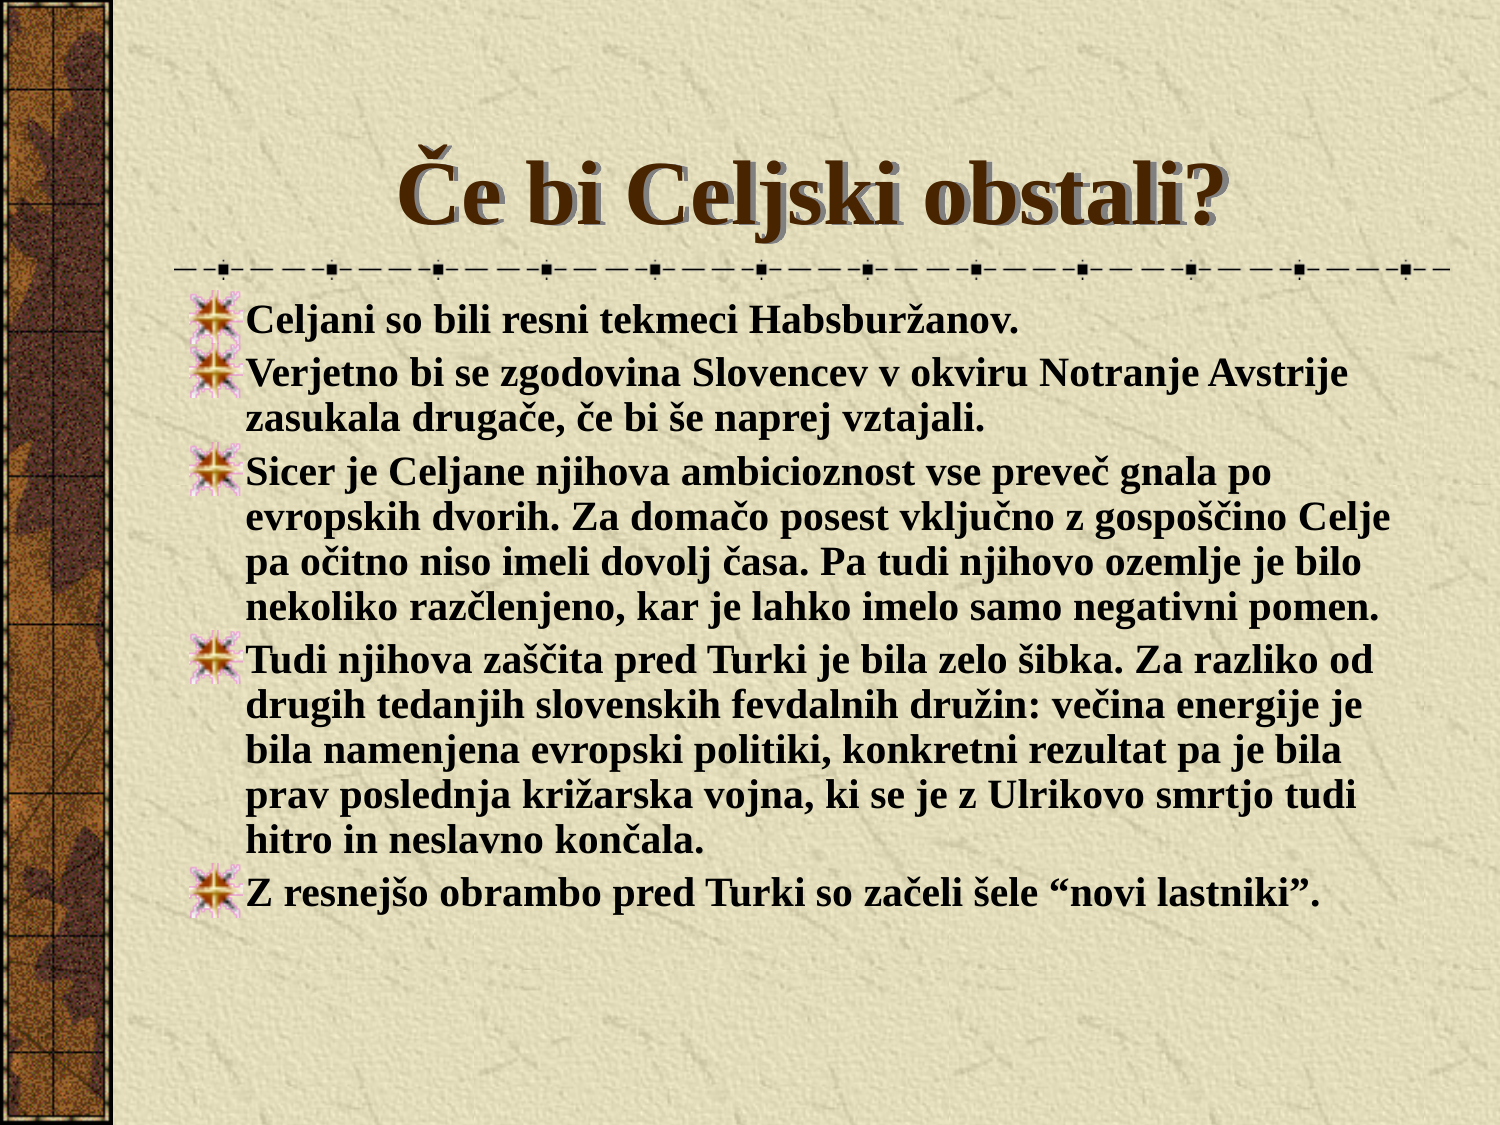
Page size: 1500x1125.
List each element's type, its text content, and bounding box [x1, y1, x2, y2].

picture [0, 0, 1500, 1125]
title Če bi Celjski obstali? [174, 62, 1450, 250]
list Celjani so bili resni tekmeci Habsburžanov. Verjetno bi se zgodovina Slovencev v okviru Notranje Avstrije zasukala drugače, če bi še naprej vztajali. Sicer je Celjane njihova ambicioznost vse preveč gnala po evropskih dvorih. Za domačo posest vključno z gospoščino Celje pa očitno niso imeli dovolj časa. Pa tudi njihovo ozemlje je bilo nekoliko razčlenjeno, kar je lahko imelo samo negativni pomen. Tudi njihova zaščita pred Turki je bila zelo šibka. Za razliko od drugih tedanjih slovenskih fevdalnih družin: večina energije je bila namenjena evropski politiki, konkretni rezultat pa je bila prav poslednja križarska vojna, ki se je z Ulrikovo smrtjo tudi hitro in neslavno končala. Z resnejšo obrambo pred Turki so začeli šele “novi lastniki”. [174, 289, 1449, 965]
